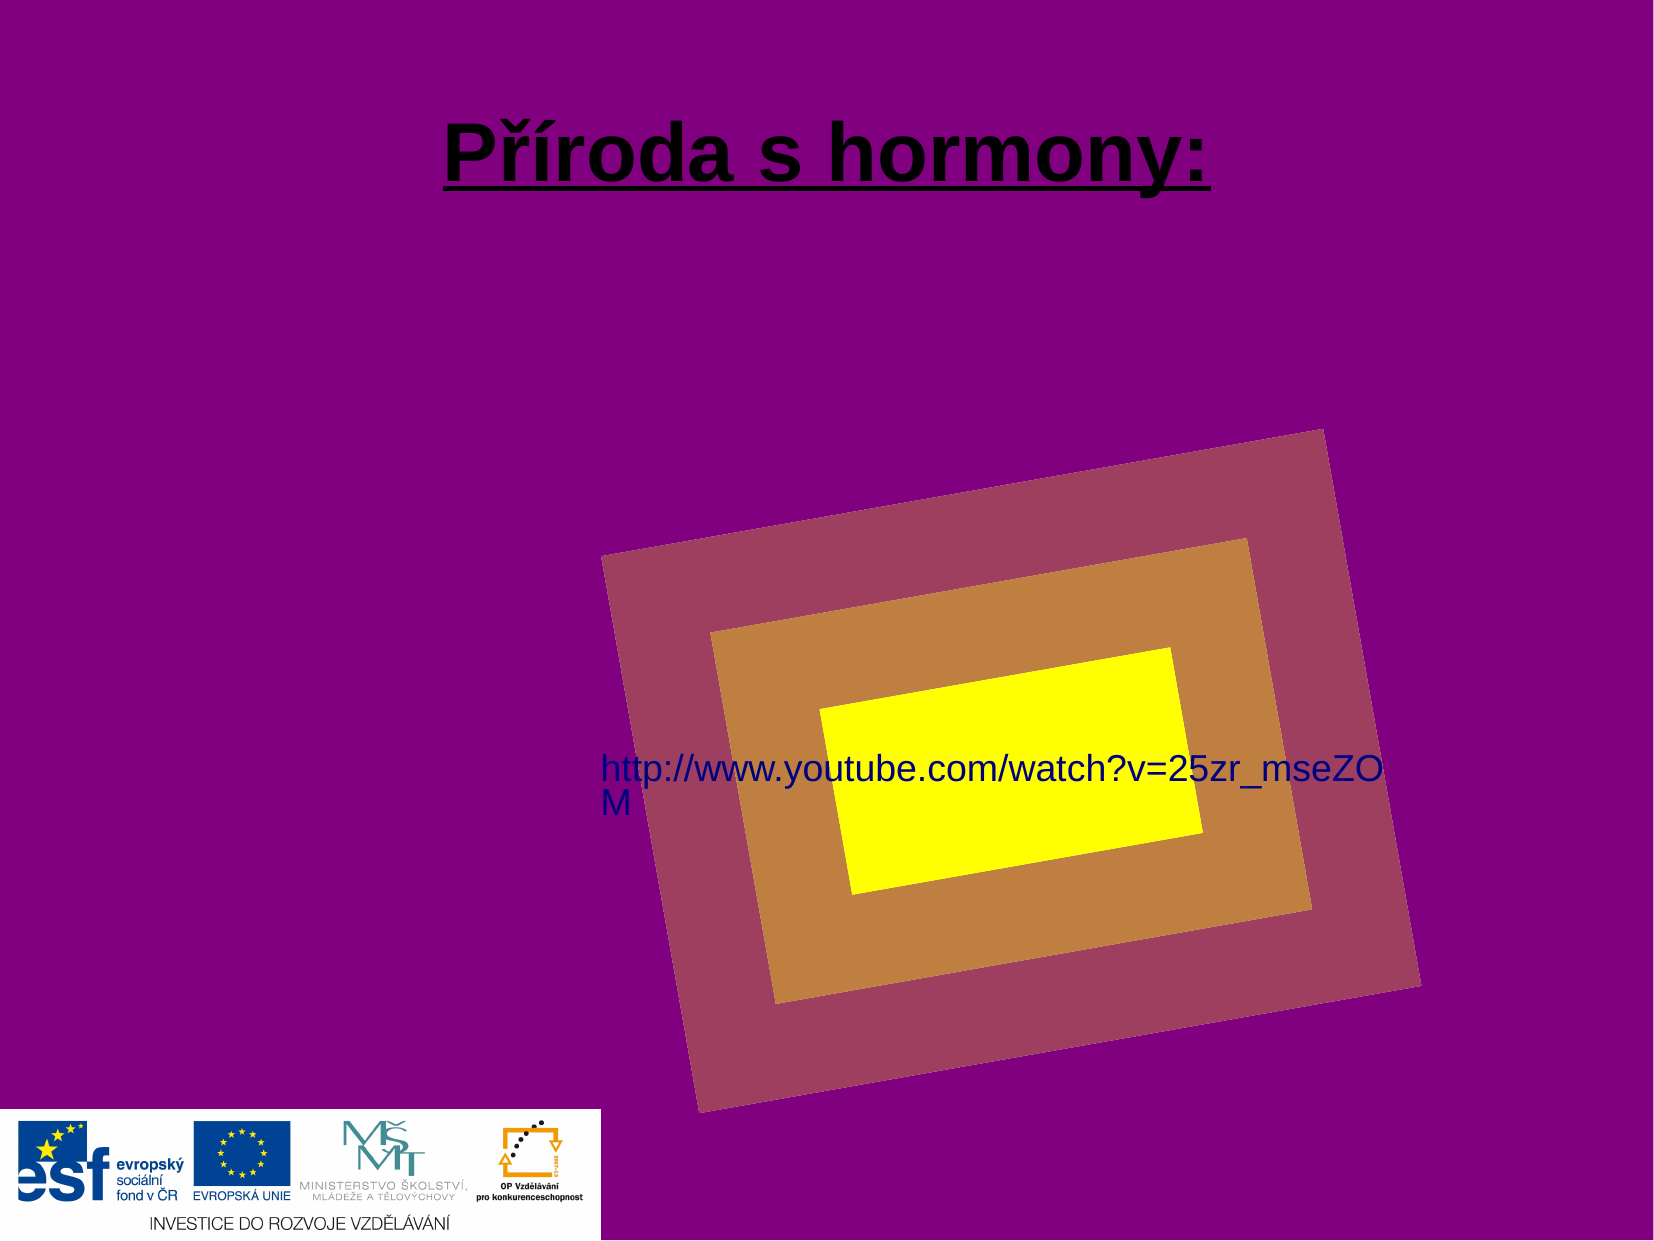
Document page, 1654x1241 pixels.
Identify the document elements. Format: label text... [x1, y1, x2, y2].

title Příroda s hormony: [82, 49, 1571, 257]
picture [0, 1109, 601, 1241]
text_box http://www.youtube.com/watch?v=25zr_mseZOM [585, 740, 1428, 840]
